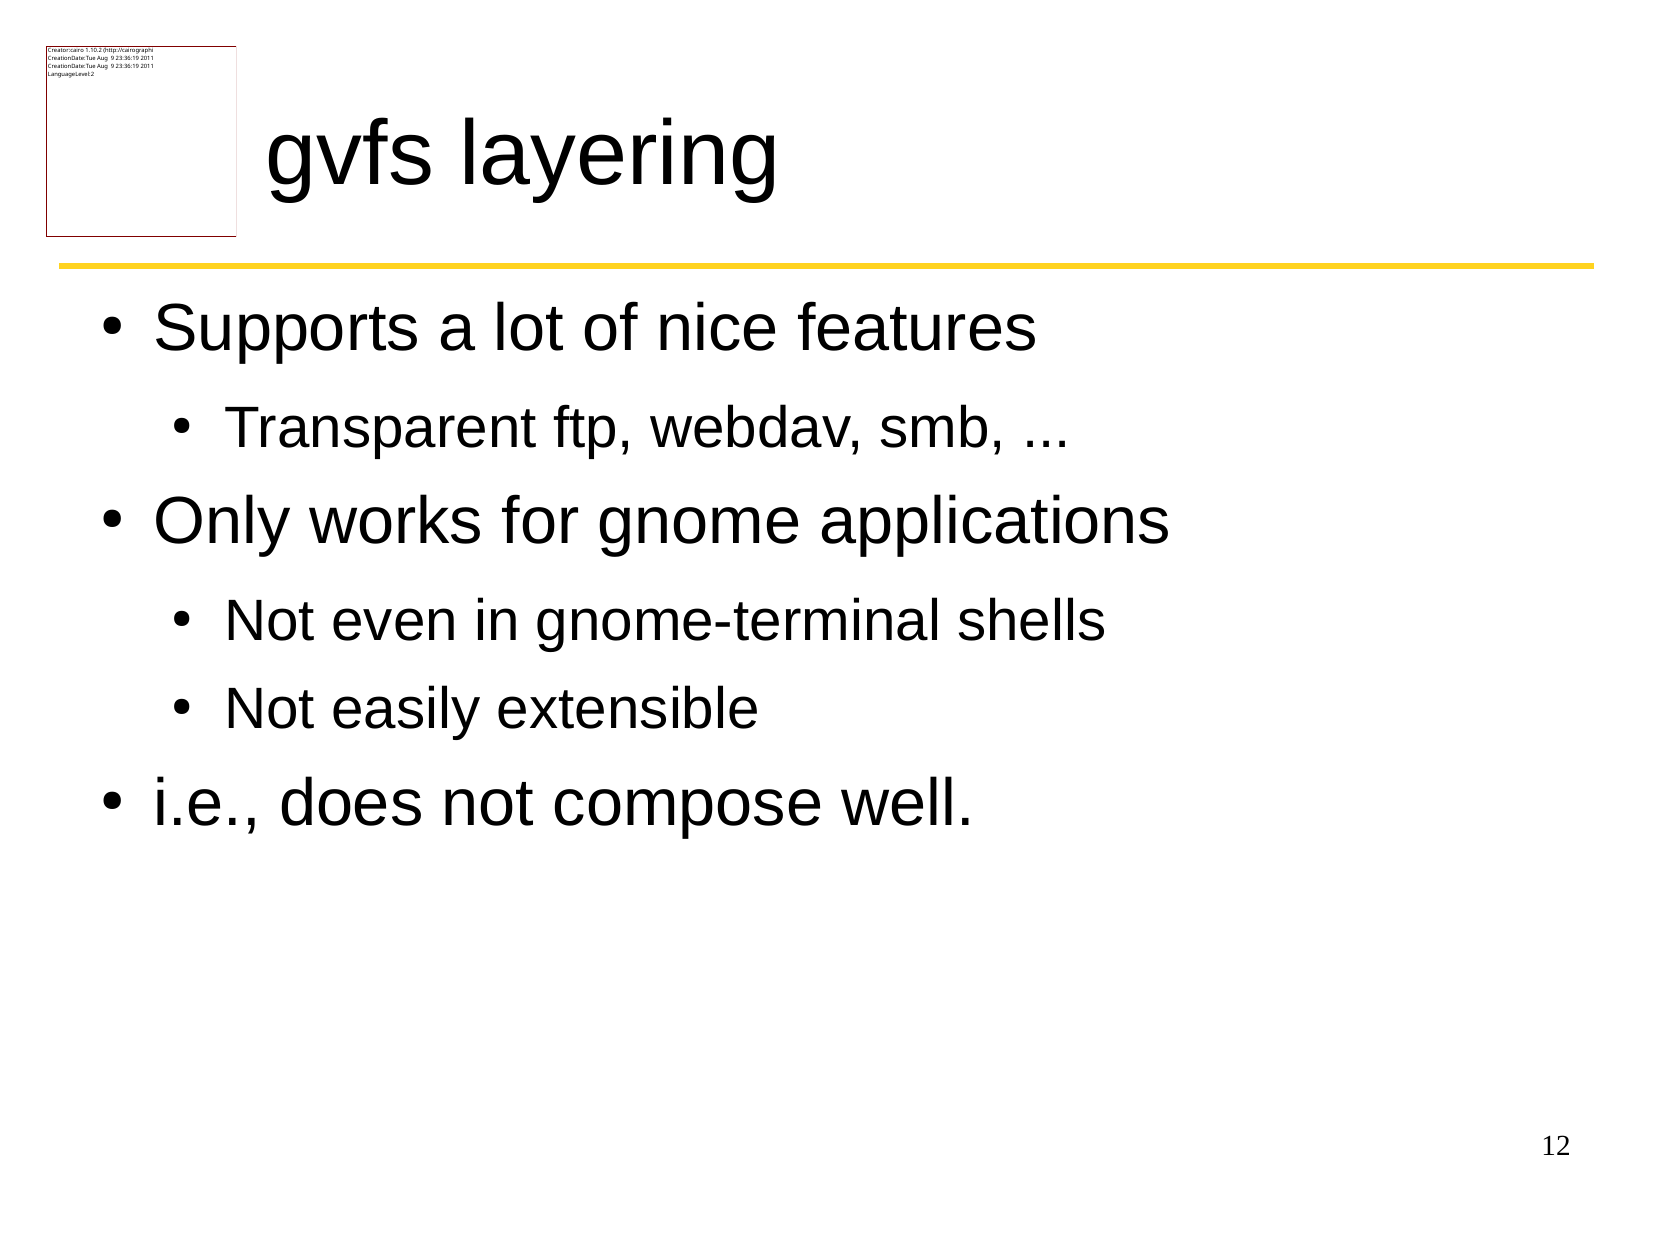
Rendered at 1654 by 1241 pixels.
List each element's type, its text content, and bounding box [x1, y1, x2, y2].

title gvfs layering [265, 49, 1571, 257]
list Supports a lot of nice features Transparent ftp, webdav, smb, ... Only works for gnome applications Not even in gnome-terminal shells Not easily extensible i.e., does not compose well. [82, 290, 1571, 1109]
